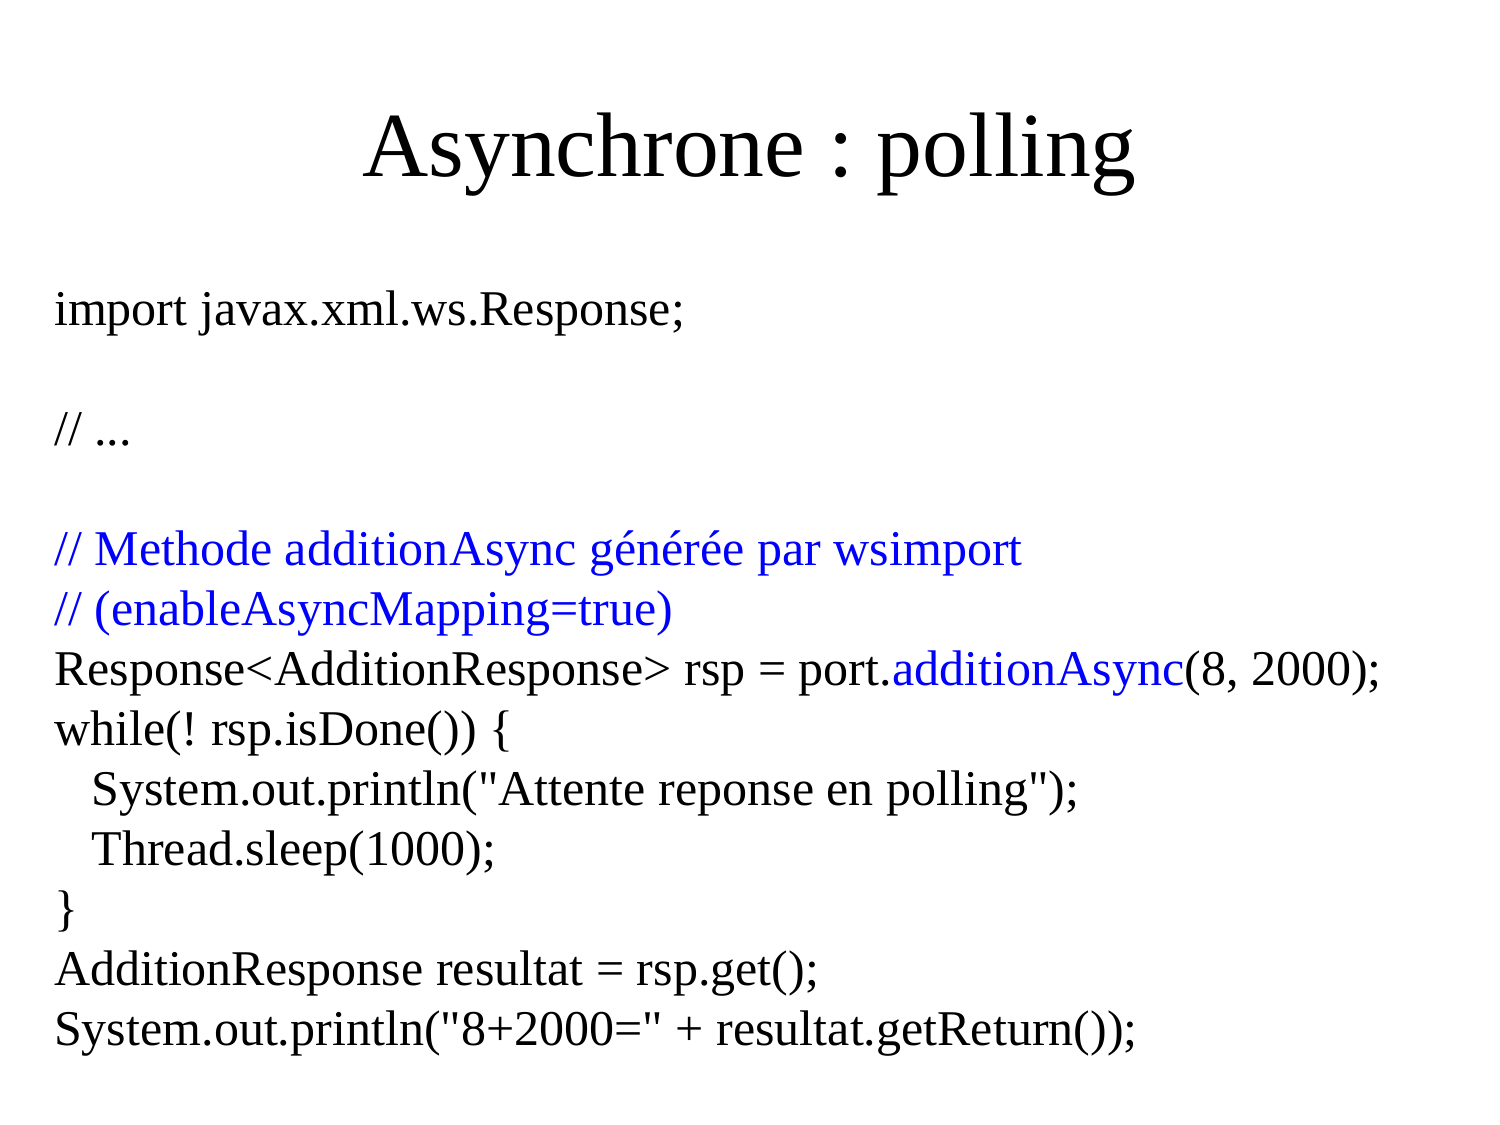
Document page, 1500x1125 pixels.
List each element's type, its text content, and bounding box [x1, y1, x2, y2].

text_box import javax.xml.ws.Response; // ... // Methode additionAsync générée par wsimport // (enableAsyncMapping=true) Response<AdditionResponse> rsp = port.additionAsync(8, 2000); while(! rsp.isDone()) { System.out.println("Attente reponse en polling"); Thread.sleep(1000); } AdditionResponse resultat = rsp.get(); System.out.println("8+2000=" + resultat.getReturn()); [39, 268, 1447, 1063]
title Asynchrone : polling [112, 59, 1388, 232]
